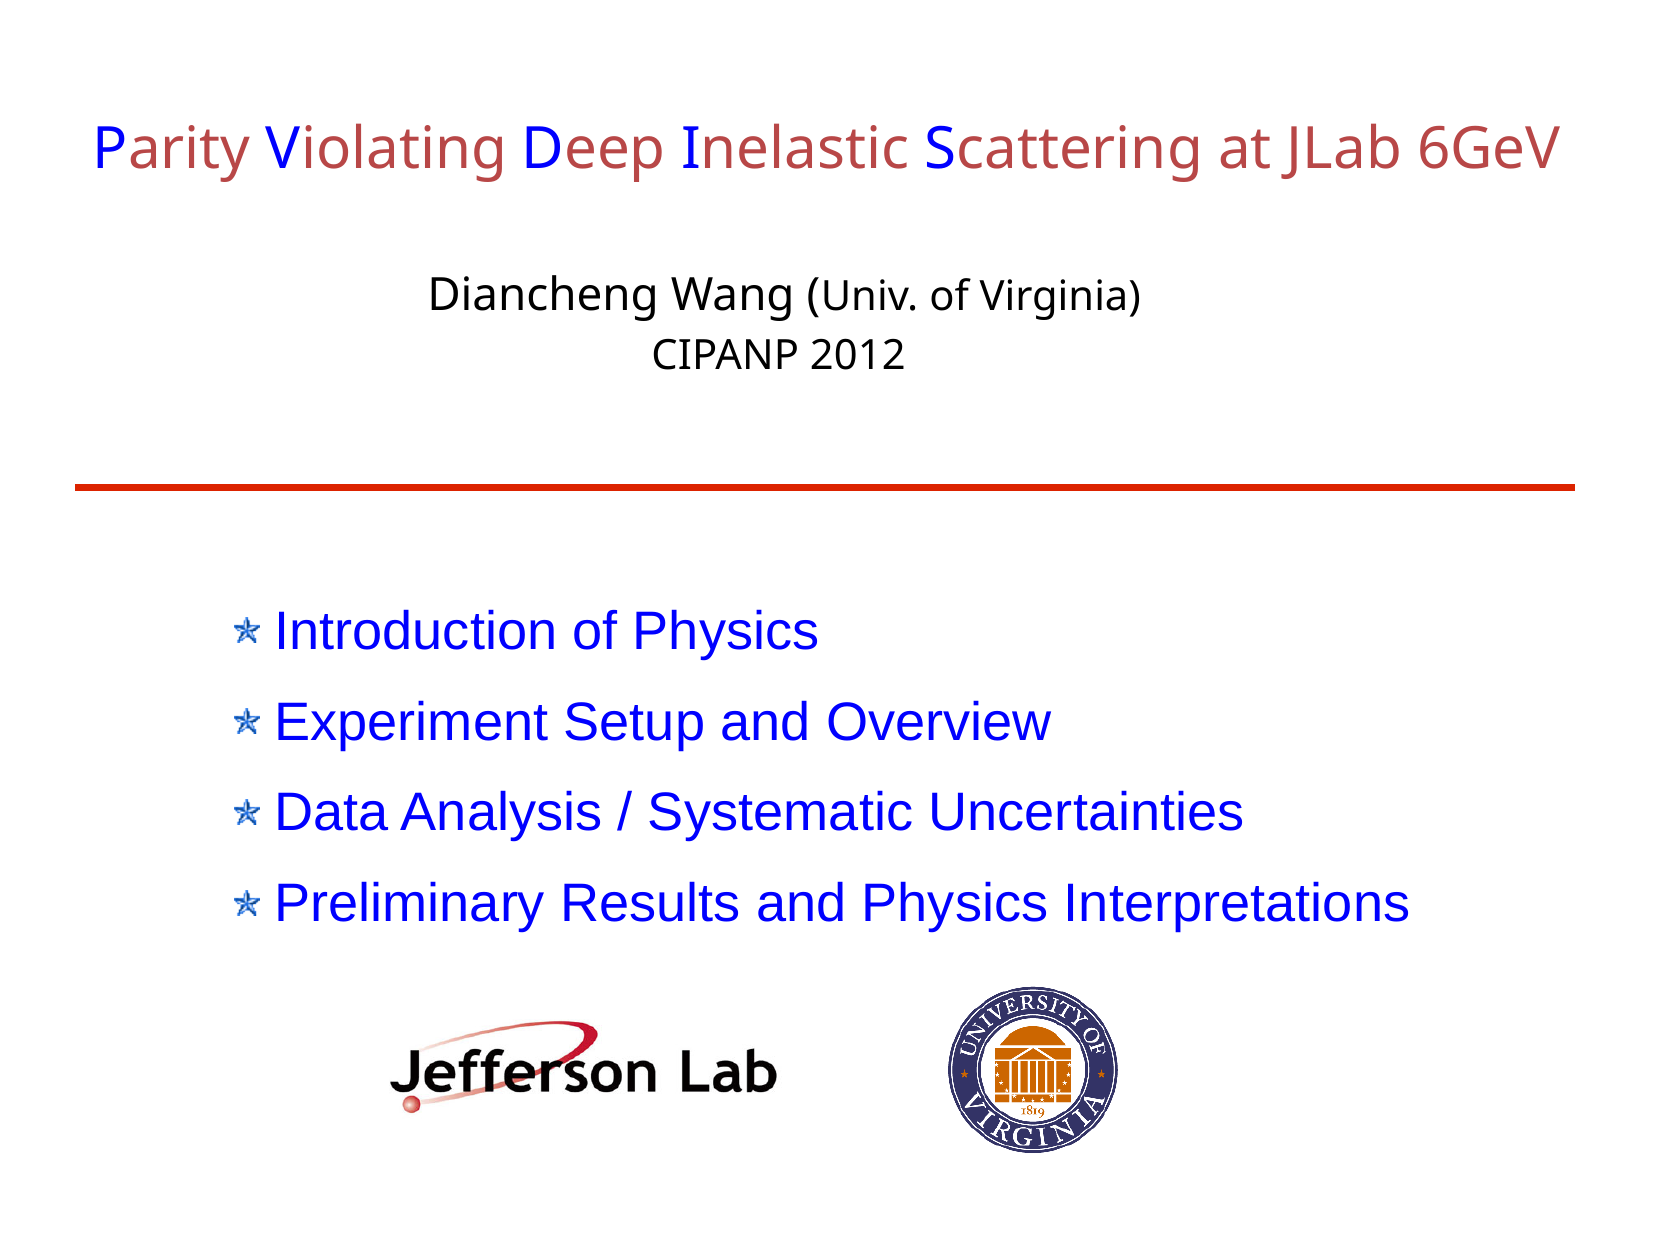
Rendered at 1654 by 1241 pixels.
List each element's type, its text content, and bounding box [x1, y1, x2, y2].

text_box Diancheng Wang (Univ. of Virginia) CIPANP 2012 [412, 254, 1201, 405]
text_box Introduction of Physics Experiment Setup and Overview Data Analysis / Systematic Uncertainties Preliminary Results and Physics Interpretations [219, 562, 1426, 911]
picture [234, 911, 260, 916]
text_box Parity Violating Deep Inelastic Scattering at JLab 6GeV [18, 98, 1635, 226]
picture [375, 1012, 788, 1126]
picture [937, 974, 1129, 1163]
